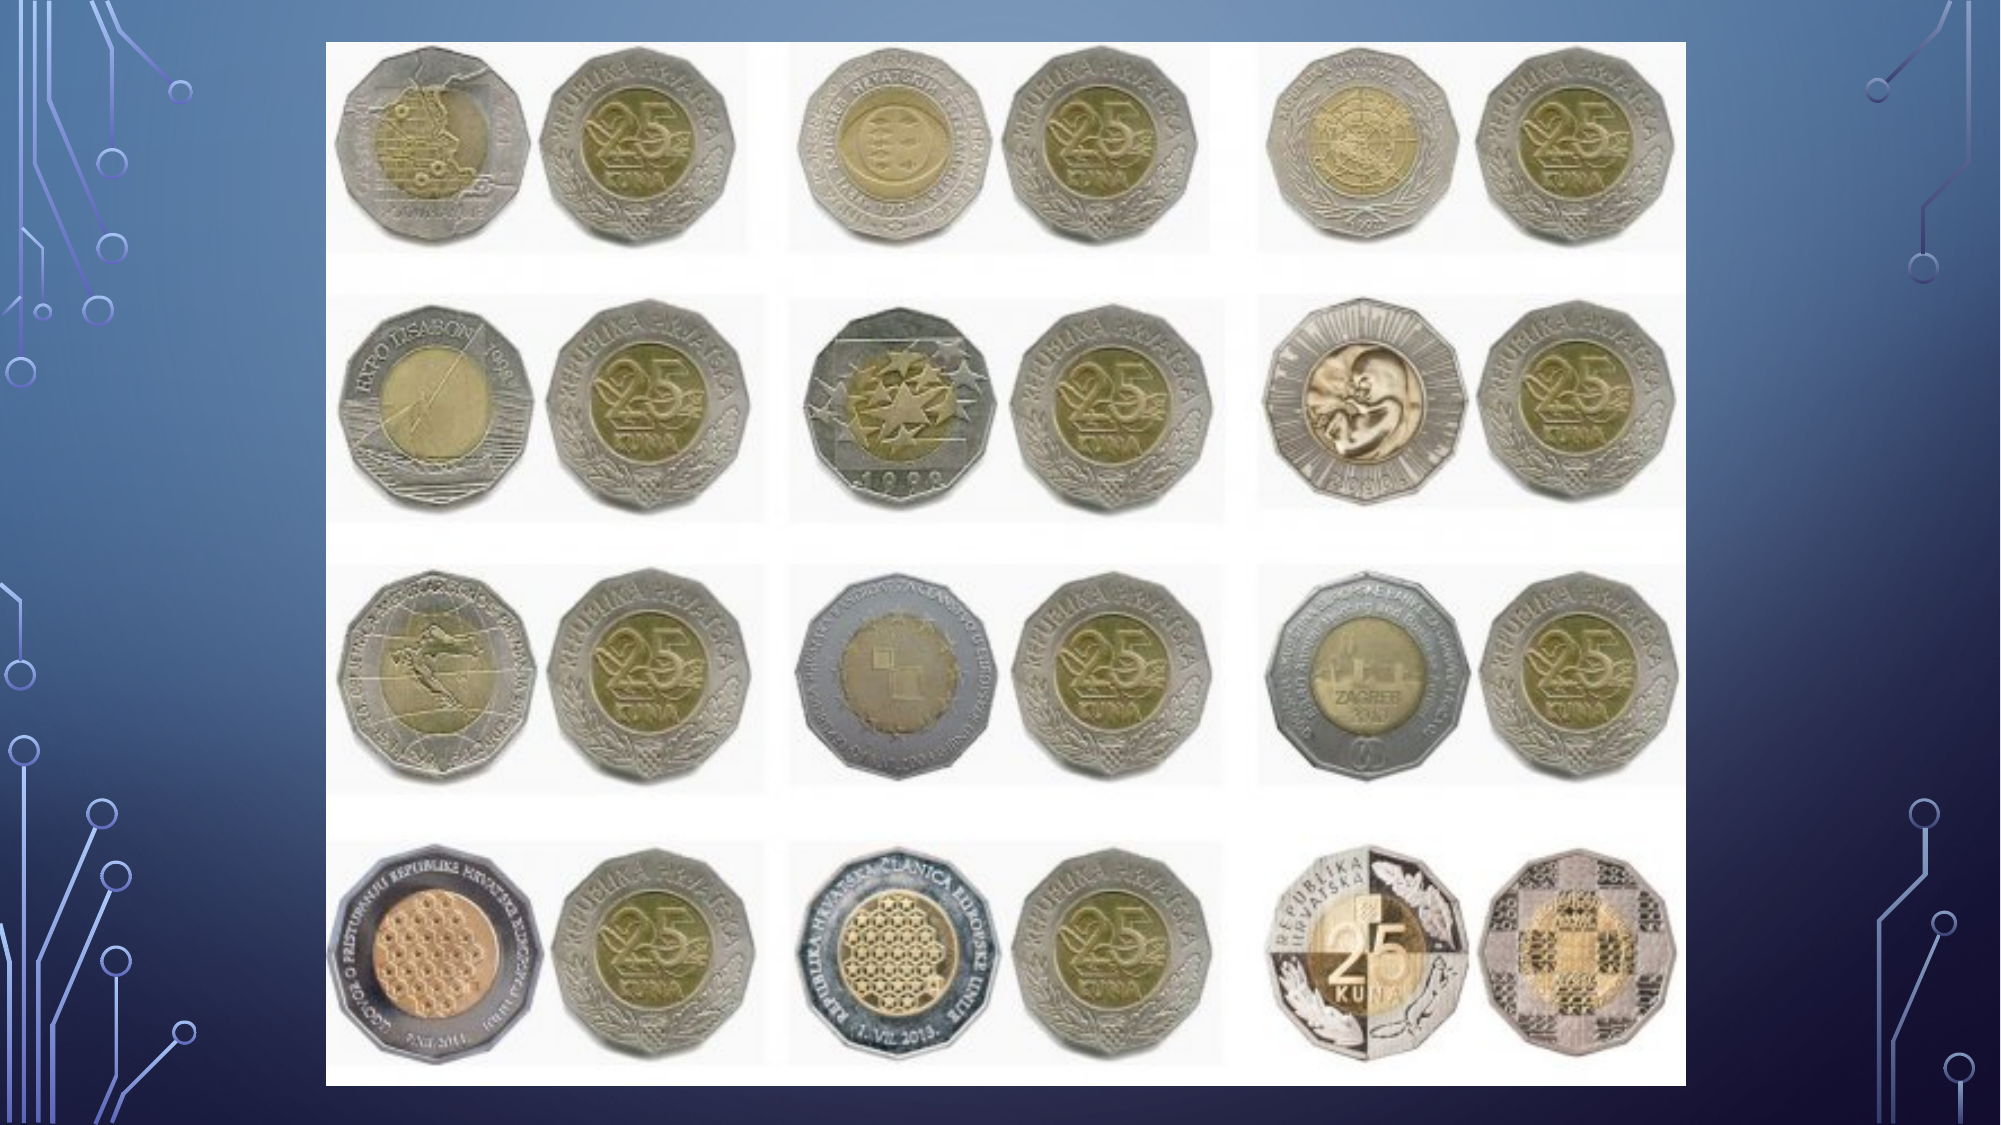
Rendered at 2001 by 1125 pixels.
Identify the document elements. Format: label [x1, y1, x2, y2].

picture [326, 42, 1686, 1086]
